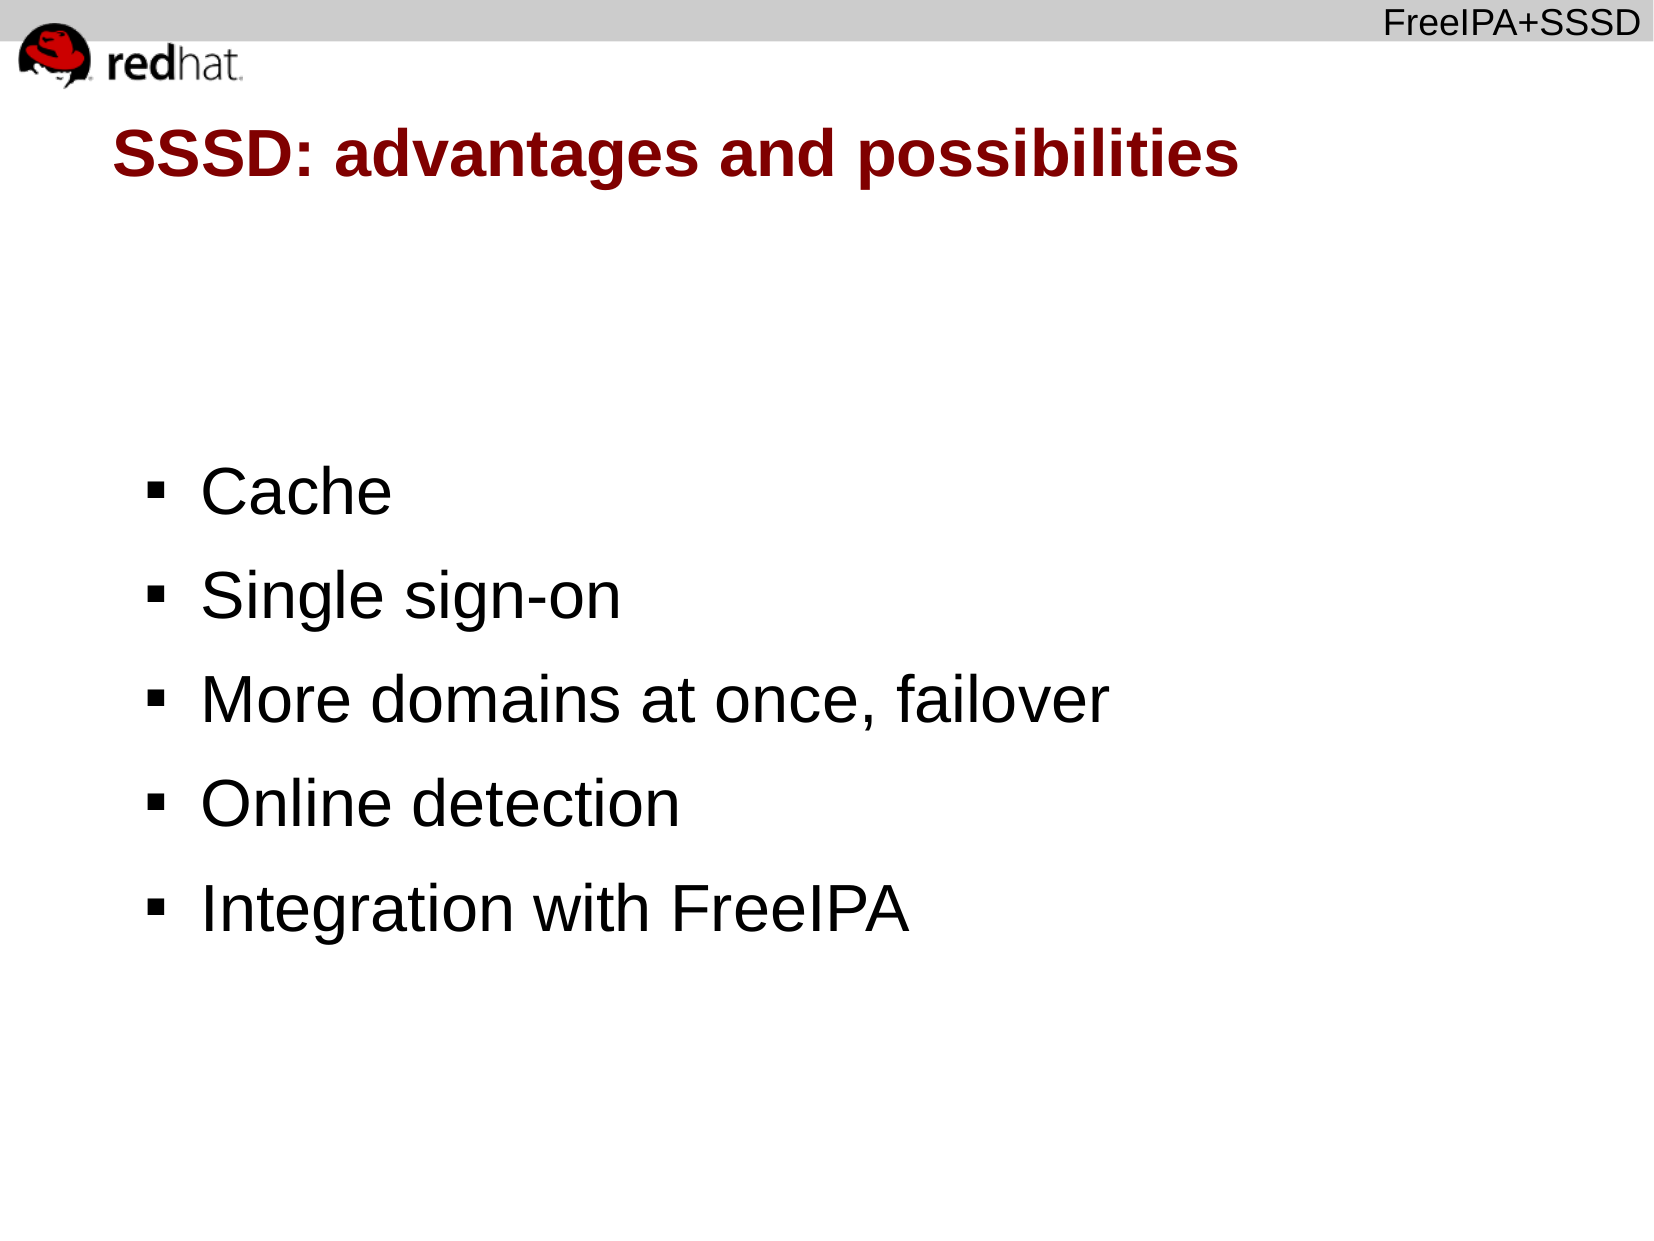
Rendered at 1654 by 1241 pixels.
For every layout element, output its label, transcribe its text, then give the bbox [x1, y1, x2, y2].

picture [18, 23, 243, 97]
text_box FreeIPA+SSSD [1368, 0, 1654, 52]
text_box [0, 0, 1368, 42]
list Cache Single sign-on More domains at once, failover Online detection Integration with FreeIPA [82, 290, 1571, 1109]
title SSSD: advantages and possibilities [82, 49, 1571, 257]
